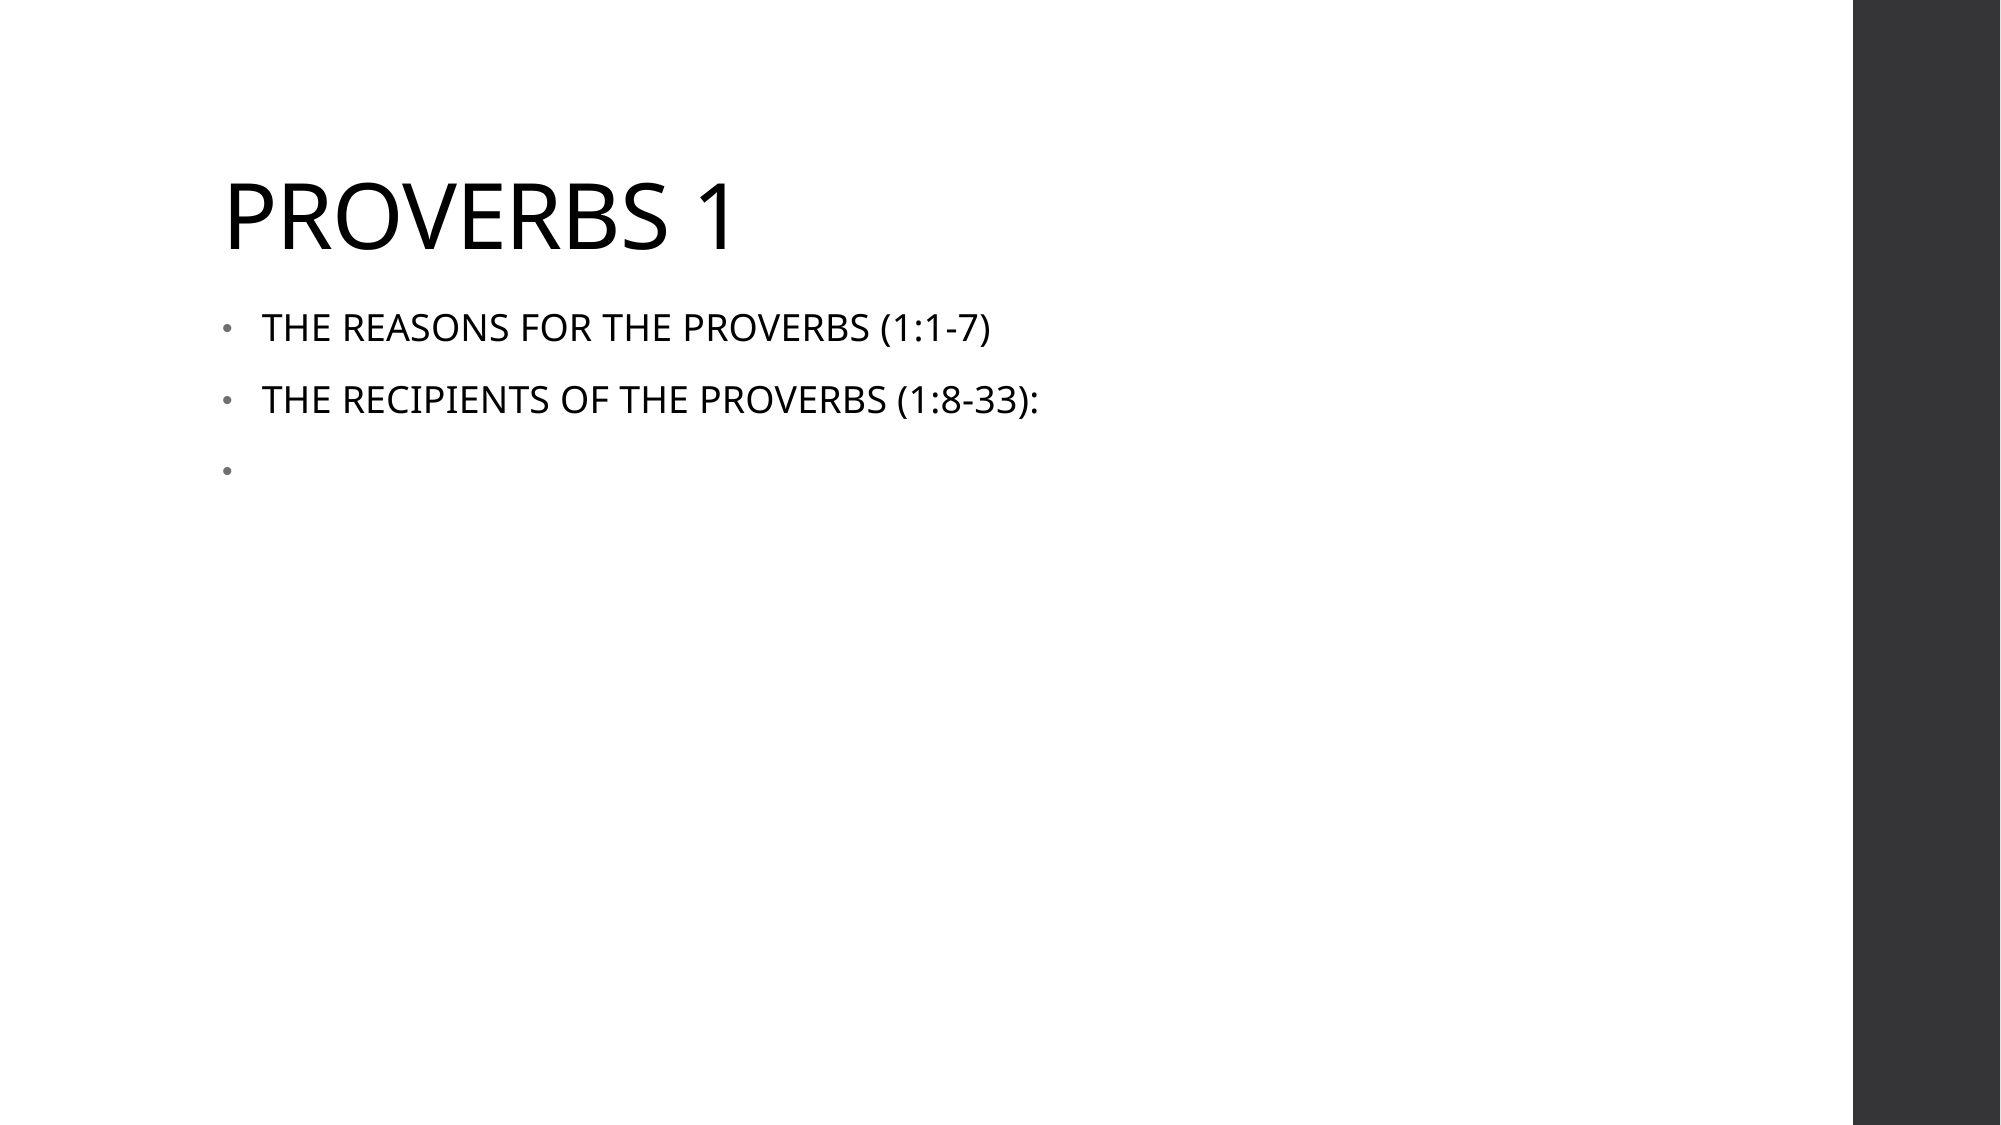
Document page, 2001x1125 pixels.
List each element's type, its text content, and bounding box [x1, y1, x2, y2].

title PROVERBS 1 [206, 60, 1797, 278]
list THE REASONS FOR THE PROVERBS (1:1-7) THE RECIPIENTS OF THE PROVERBS (1:8-33): [206, 299, 1617, 1014]
